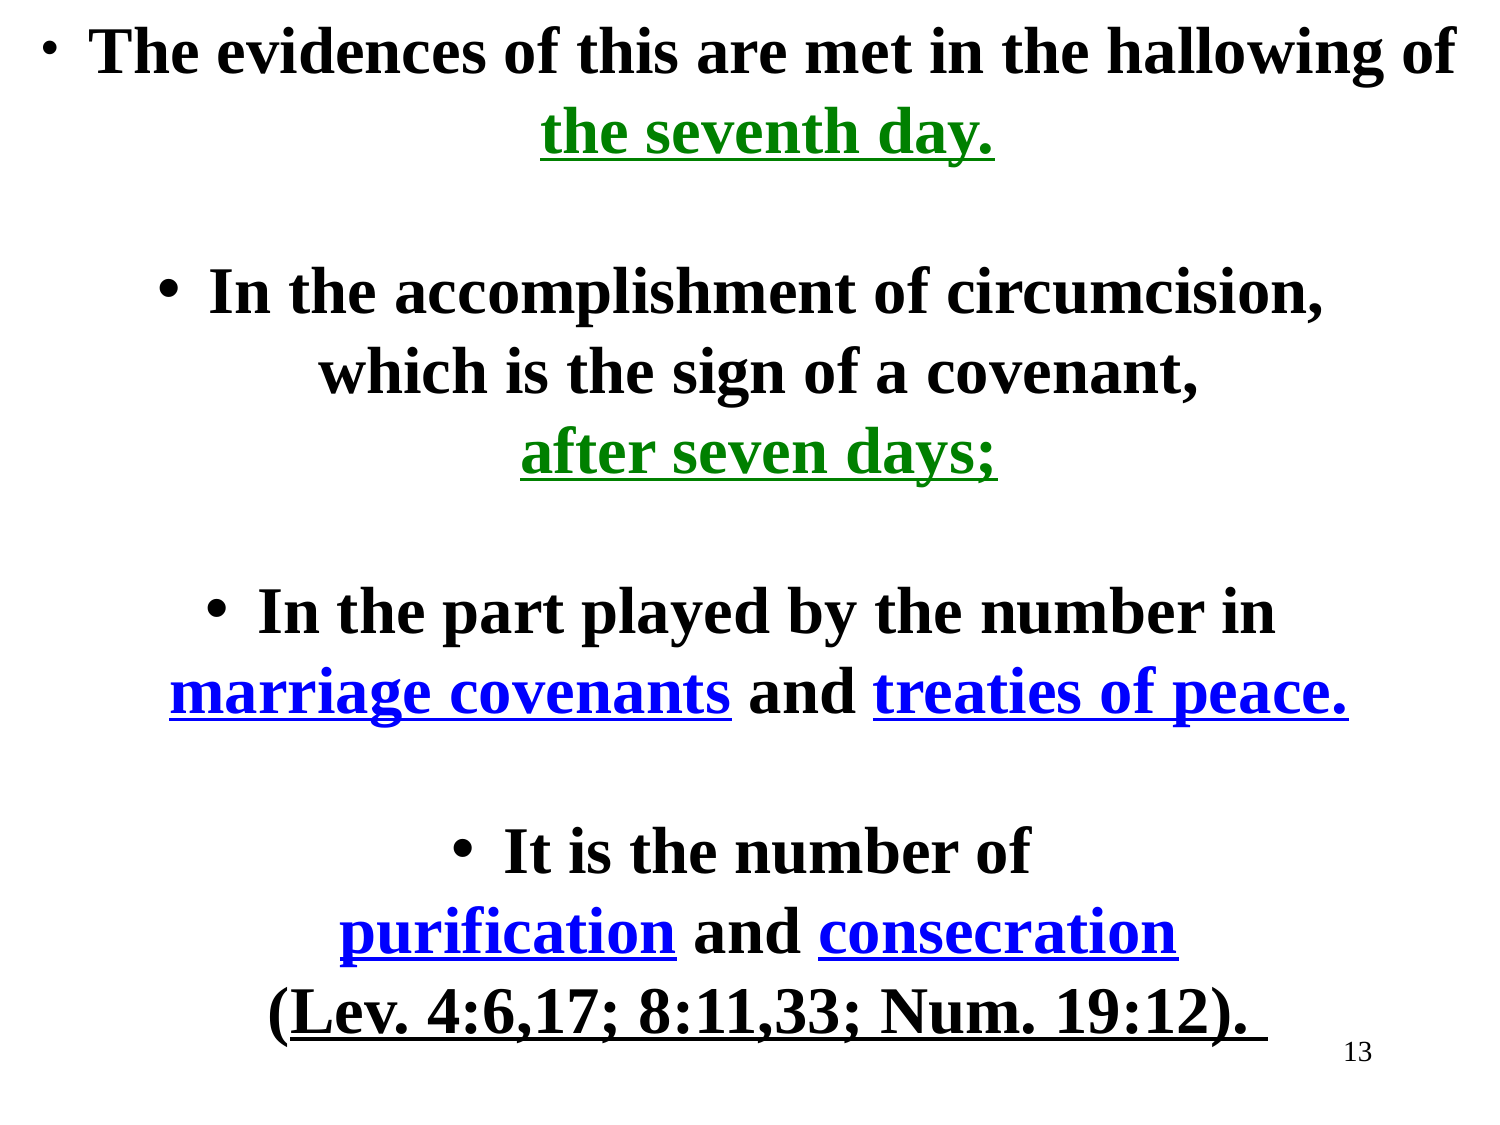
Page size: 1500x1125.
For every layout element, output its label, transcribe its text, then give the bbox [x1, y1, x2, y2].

text_box The evidences of this are met in the hallowing of the seventh day. In the accomplishment of circumcision, which is the sign of a covenant, after seven days; In the part played by the number in marriage covenants and treaties of peace. It is the number of purification and consecration (Lev. 4:6,17; 8:11,33; Num. 19:12). [0, 0, 1500, 1125]
